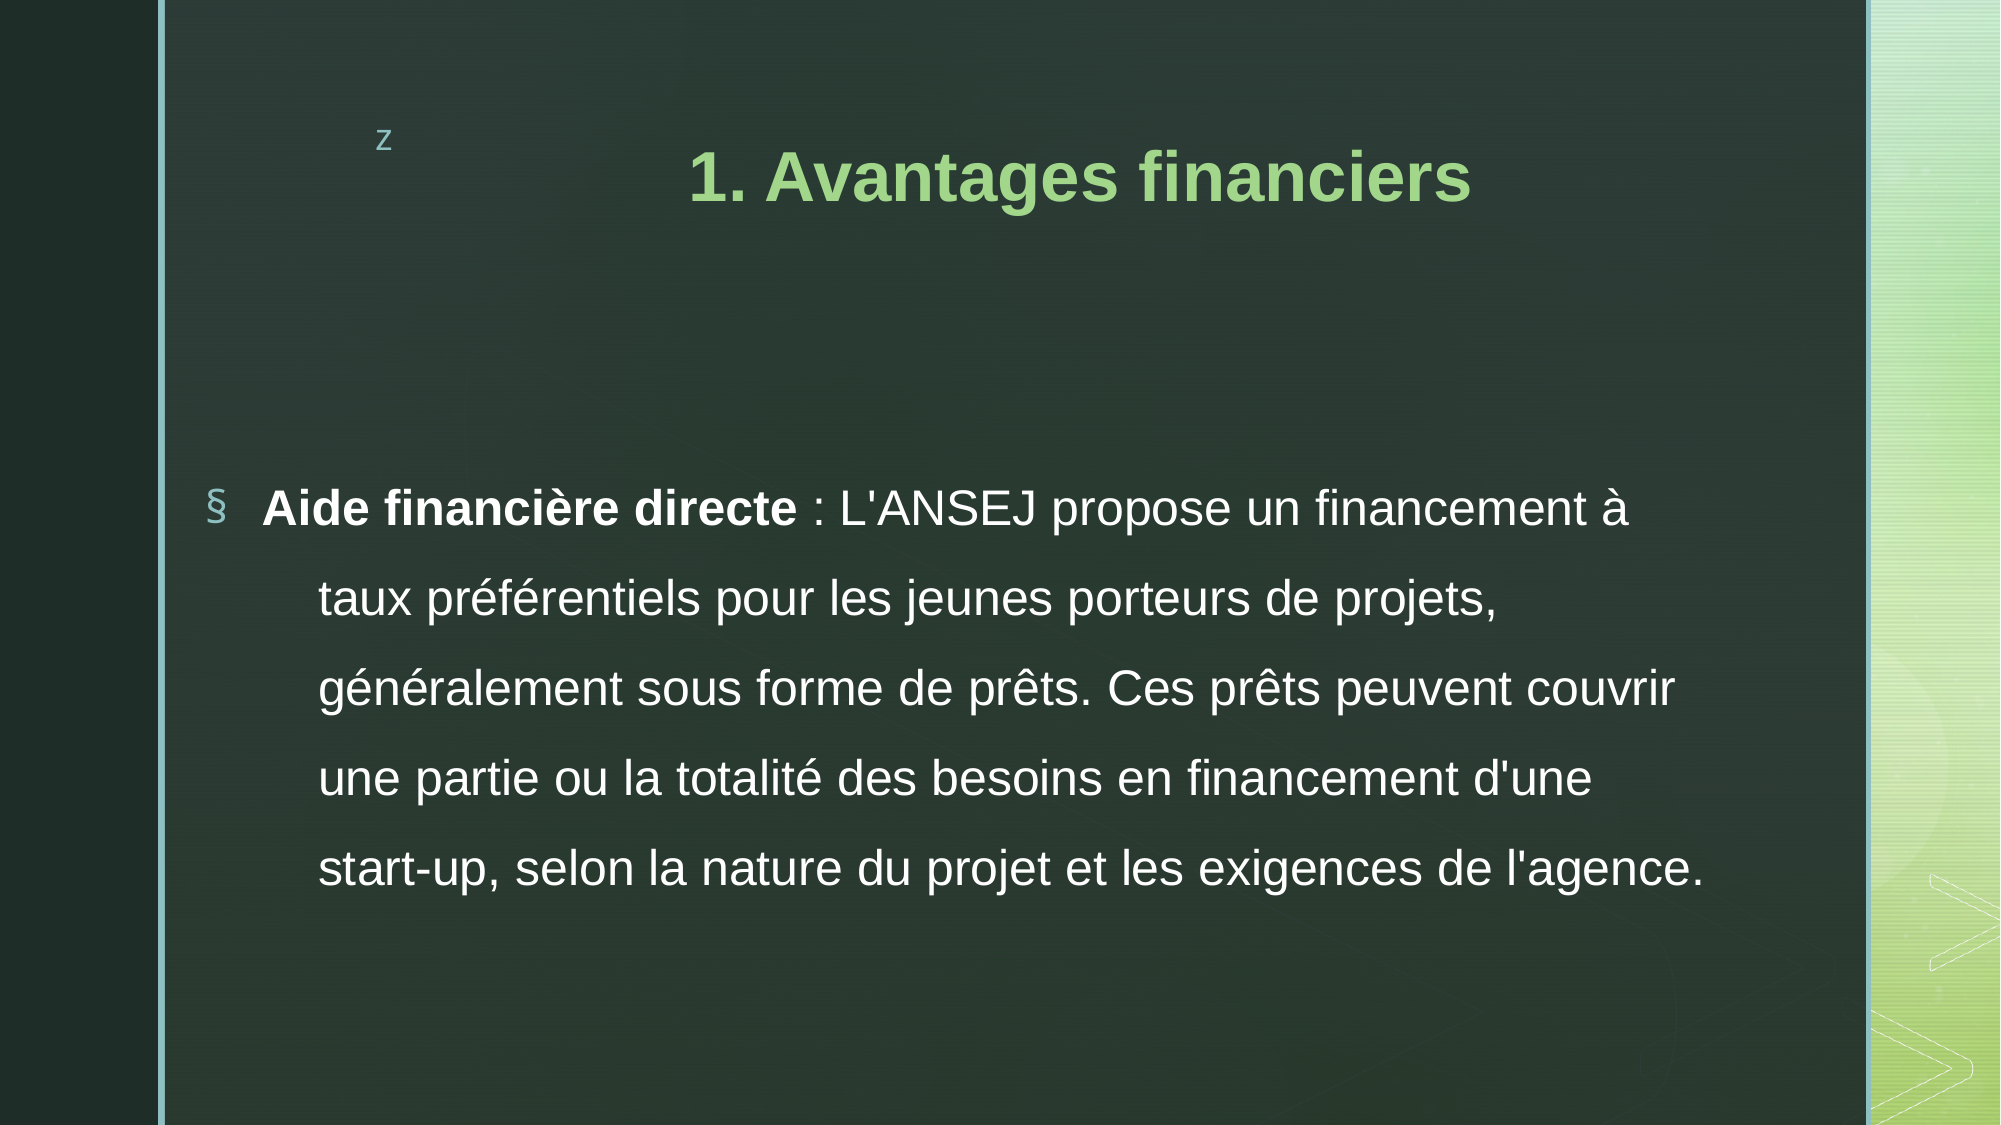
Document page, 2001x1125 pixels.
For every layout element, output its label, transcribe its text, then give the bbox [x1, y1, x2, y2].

list Aide financière directe : L'ANSEJ propose un financement à taux préférentiels pour les jeunes porteurs de projets, généralement sous forme de prêts. Ces prêts peuvent couvrir une partie ou la totalité des besoins en financement d'une start-up, selon la nature du projet et les exigences de l'agence. [190, 259, 1734, 1082]
title 1. Avantages financiers [428, 132, 1734, 259]
